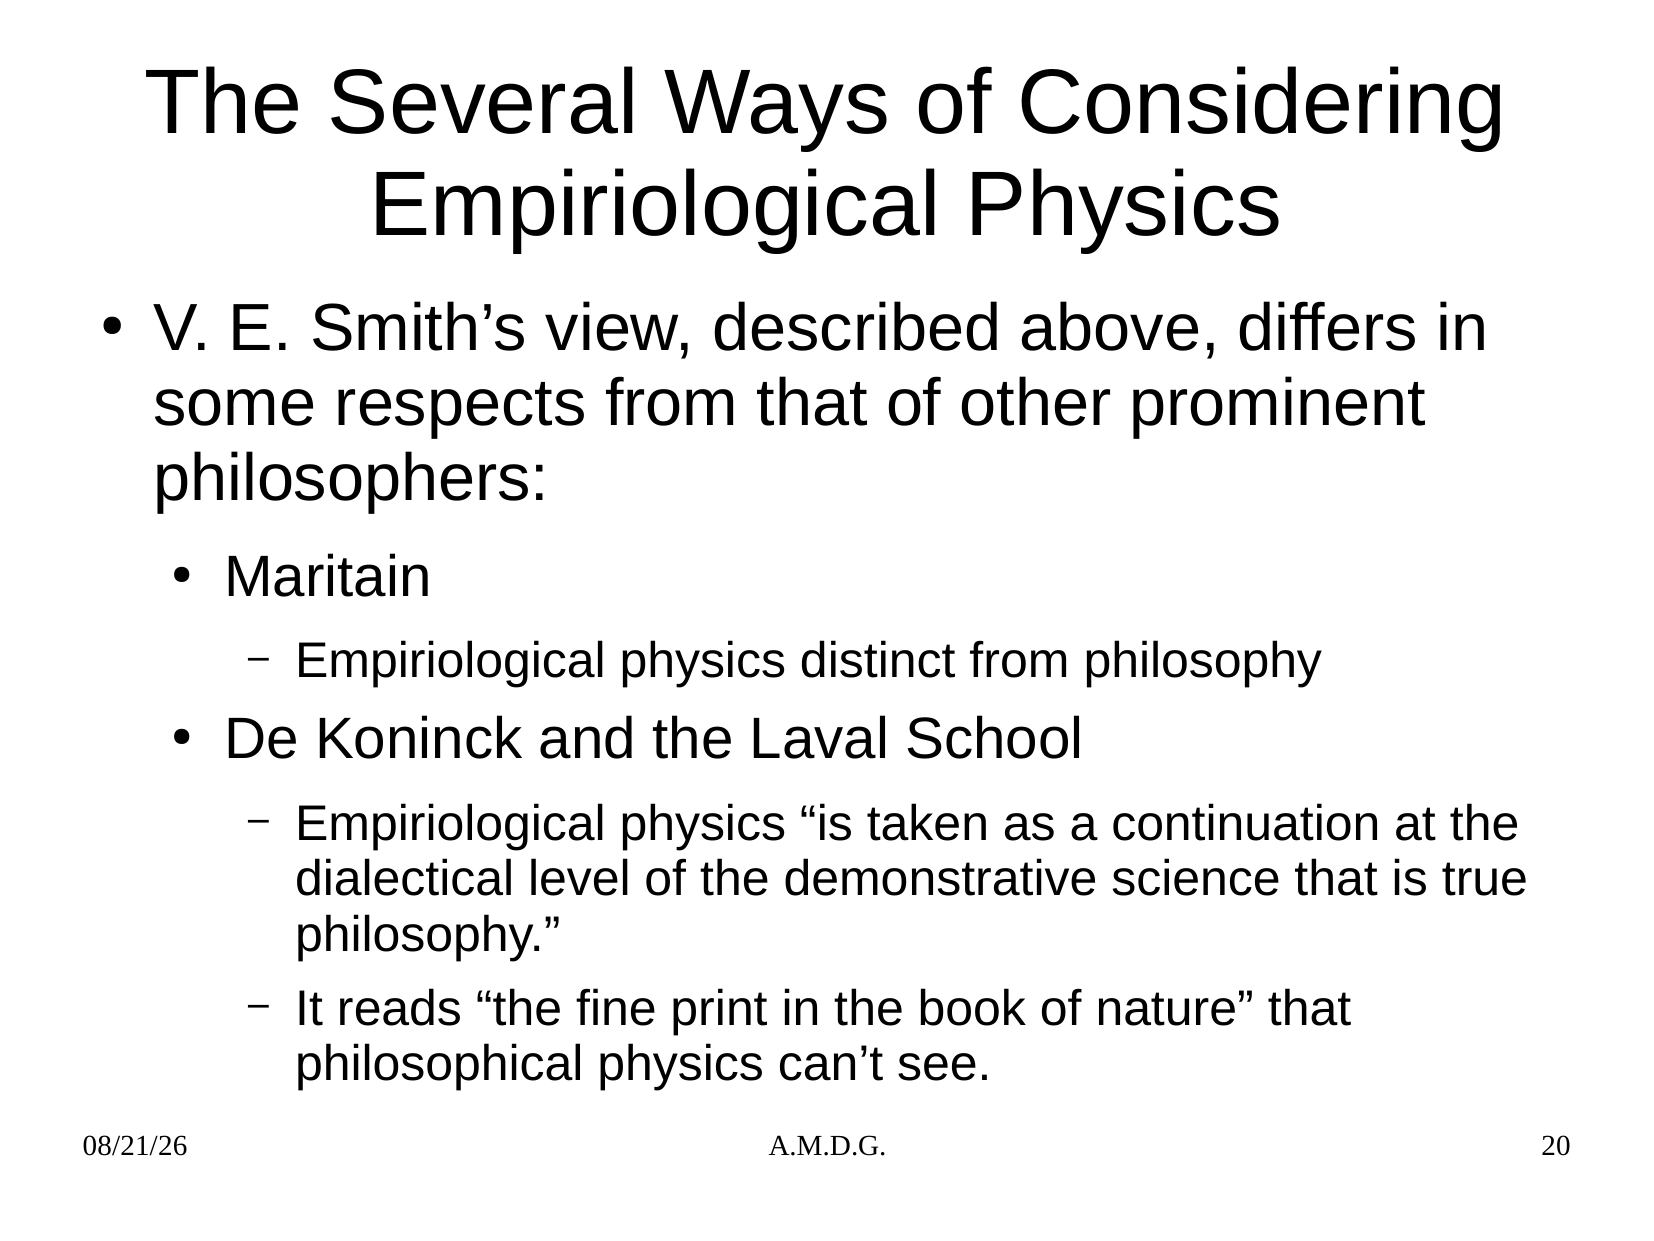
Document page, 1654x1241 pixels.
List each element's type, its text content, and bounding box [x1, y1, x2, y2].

title The Several Ways of Considering Empiriological Physics [82, 49, 1571, 257]
list V. E. Smith’s view, described above, differs in some respects from that of other prominent philosophers: Maritain Empiriological physics distinct from philosophy De Koninck and the Laval School Empiriological physics “is taken as a continuation at the dialectical level of the demonstrative science that is true philosophy.” It reads “the fine print in the book of nature” that philosophical physics can’t see. [82, 290, 1571, 1109]
